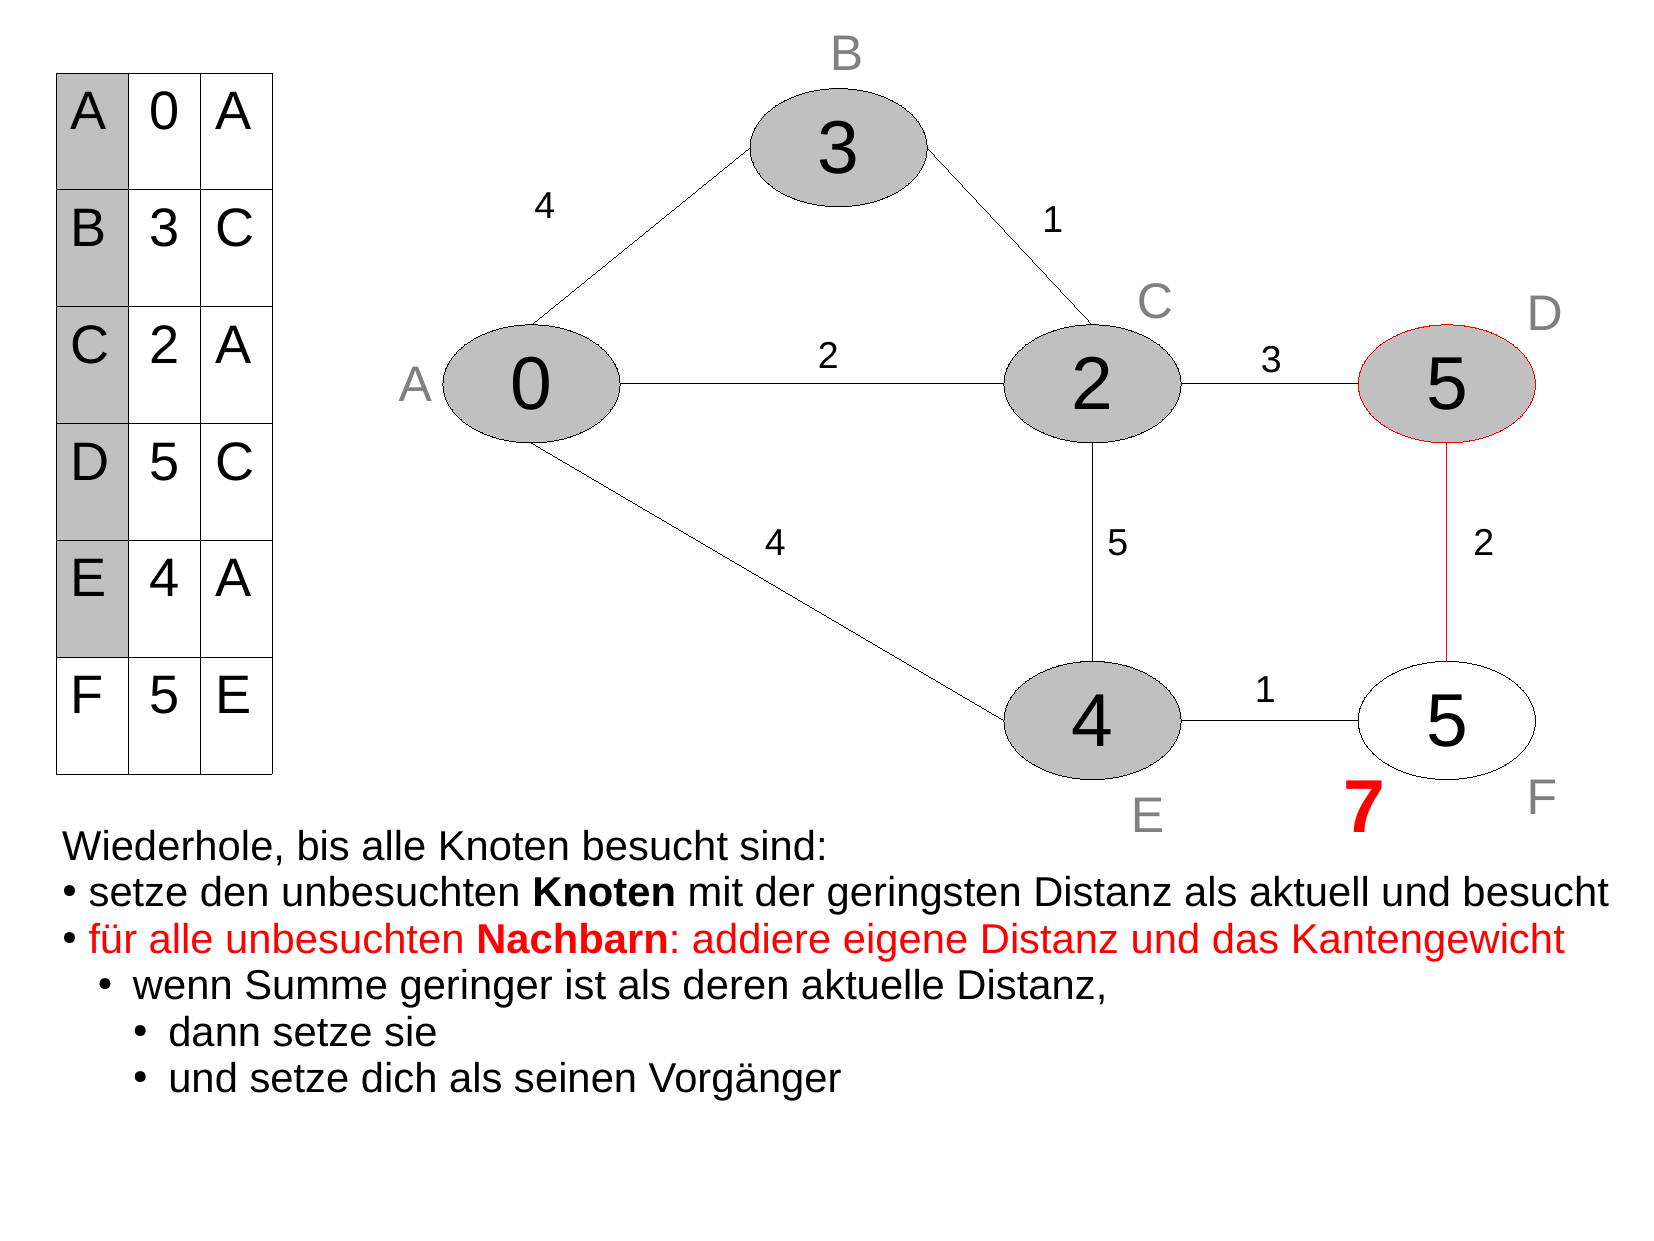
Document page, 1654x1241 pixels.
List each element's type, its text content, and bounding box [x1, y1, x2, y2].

text_box 5 [1358, 661, 1536, 780]
text_box 4 [1003, 661, 1182, 780]
text_box 5 [1092, 513, 1152, 573]
text_box 5 [1358, 324, 1536, 443]
table_header A [201, 74, 272, 189]
text_box C [1122, 265, 1211, 361]
text_box 1 [1240, 661, 1300, 725]
table_cell C [57, 307, 128, 423]
text_box 7 [1328, 757, 1418, 815]
text_box 4 [750, 513, 810, 571]
table_cell 2 [129, 307, 200, 423]
table_cell 4 [129, 541, 200, 657]
table_header A [57, 74, 128, 189]
text_box A [383, 348, 473, 426]
text_box E [1116, 779, 1176, 815]
text_box 3 [750, 89, 928, 207]
text_box 1 [1027, 191, 1087, 249]
table_cell 5 [129, 424, 200, 540]
table_cell B [57, 190, 128, 306]
text_box 3 [1246, 330, 1306, 390]
table_cell A [201, 307, 272, 423]
text_box 4 [519, 177, 579, 235]
text_box 0 [461, 324, 621, 443]
text_box Wiederhole, bis alle Knoten besucht sind: setze den unbesuchten Knoten mit der geringsten Distanz als aktuell und besucht für alle unbesuchten Nachbarn: addiere eigene Distanz und das Kantengewicht wenn Summe geringer ist als deren aktuelle Distanz, dann setze sie und setze dich als seinen Vorgänger [47, 815, 1654, 1113]
table_cell F [57, 658, 128, 774]
table_cell E [201, 658, 272, 774]
text_box B [814, 17, 904, 89]
text_box 2 [1458, 513, 1518, 585]
text_box 2 [803, 326, 863, 384]
text_box 2 [1003, 324, 1182, 443]
table_cell D [57, 424, 128, 540]
table_cell 5 [129, 658, 200, 774]
text_box F [1511, 761, 1601, 815]
table_header 0 [129, 74, 200, 189]
table_cell 3 [129, 190, 200, 306]
table_cell E [57, 541, 128, 657]
table_cell A [201, 541, 272, 657]
table_cell C [201, 424, 272, 540]
table_cell C [201, 190, 272, 306]
text_box D [1511, 277, 1601, 367]
